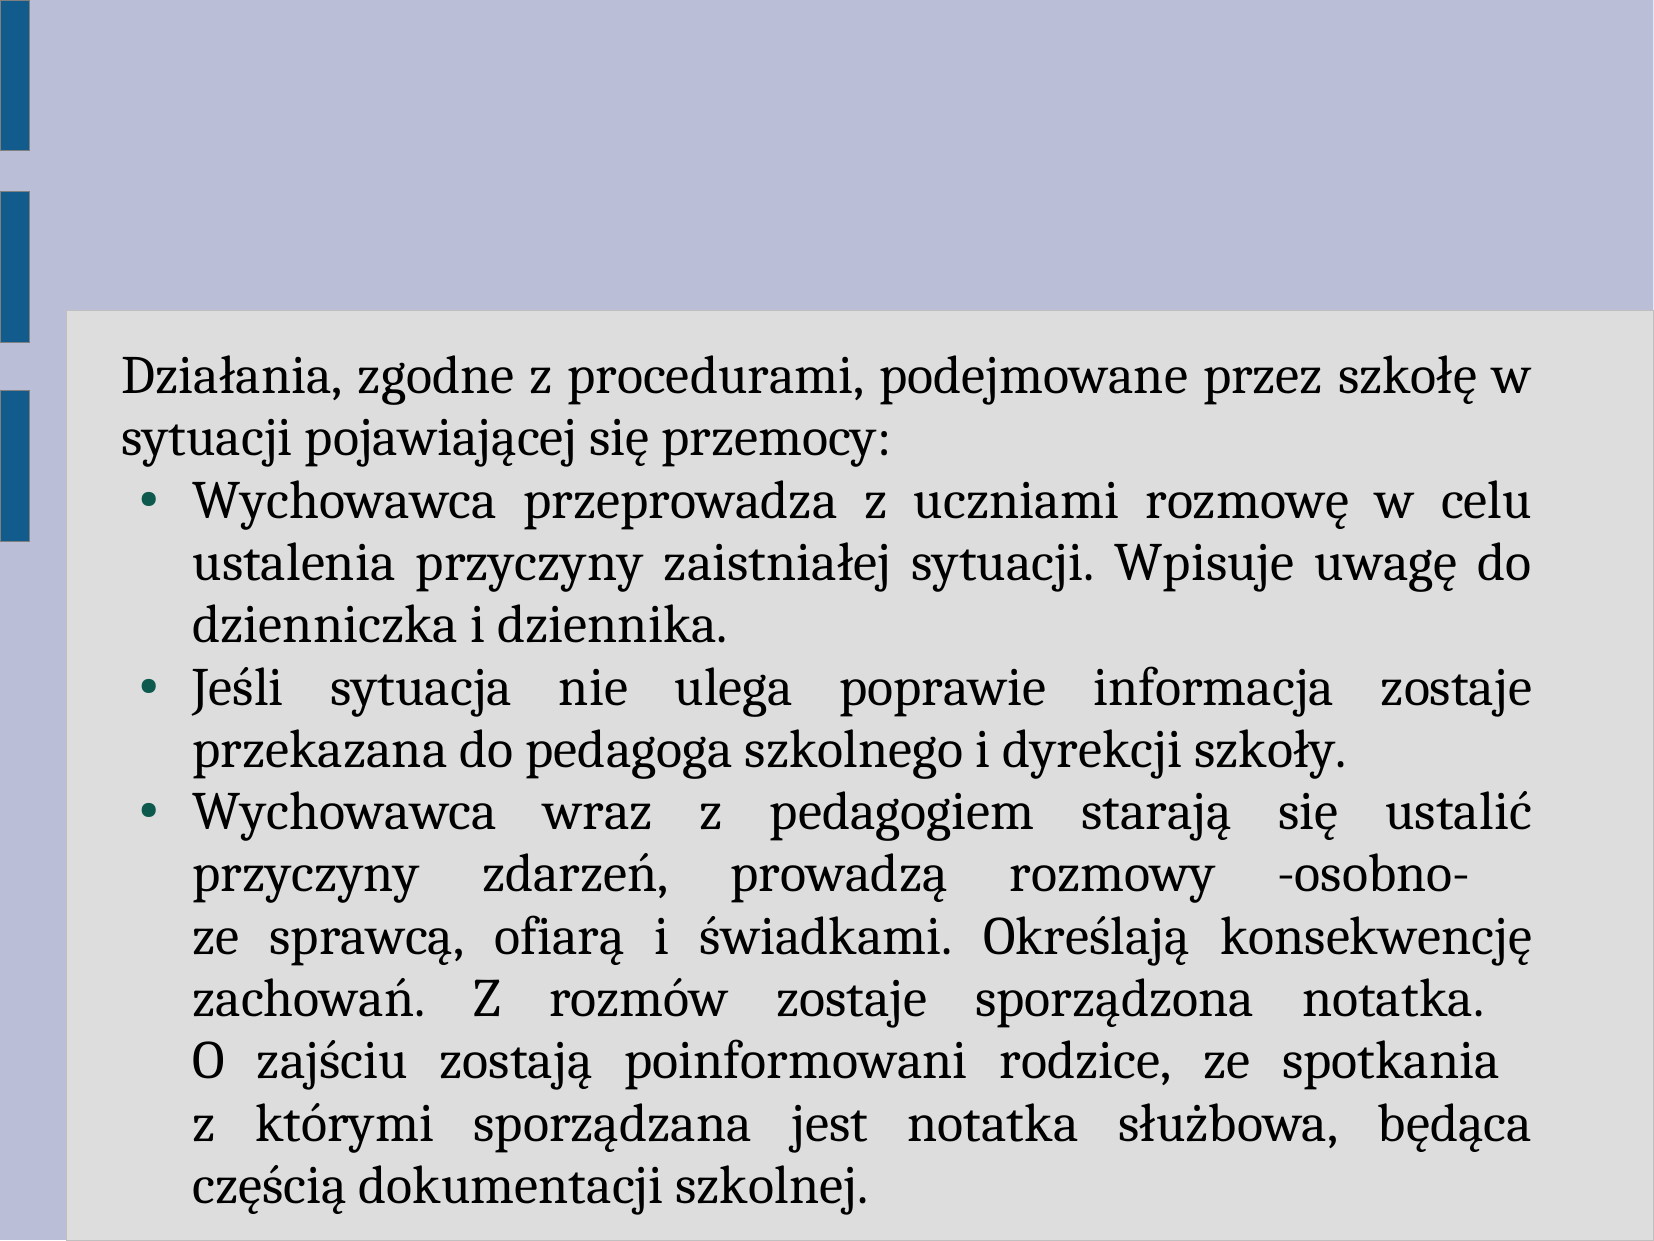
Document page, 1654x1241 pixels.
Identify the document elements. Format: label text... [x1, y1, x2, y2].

list Działania, zgodne z procedurami, podejmowane przez szkołę w sytuacji pojawiającej się przemocy: Wychowawca przeprowadza z uczniami rozmowę w celu ustalenia przyczyny zaistniałej sytuacji. Wpisuje uwagę do dzienniczka i dziennika. Jeśli sytuacja nie ulega poprawie informacja zostaje przekazana do pedagoga szkolnego i dyrekcji szkoły. Wychowawca wraz z pedagogiem starają się ustalić przyczyny zdarzeń, prowadzą rozmowy -osobno- ze sprawcą, ofiarą i świadkami. Określają konsekwencję zachowań. Z rozmów zostaje sporządzona notatka. O zajściu zostają poinformowani rodzice, ze spotkania z którymi sporządzana jest notatka służbowa, będąca częścią dokumentacji szkolnej. [121, 344, 1534, 1234]
